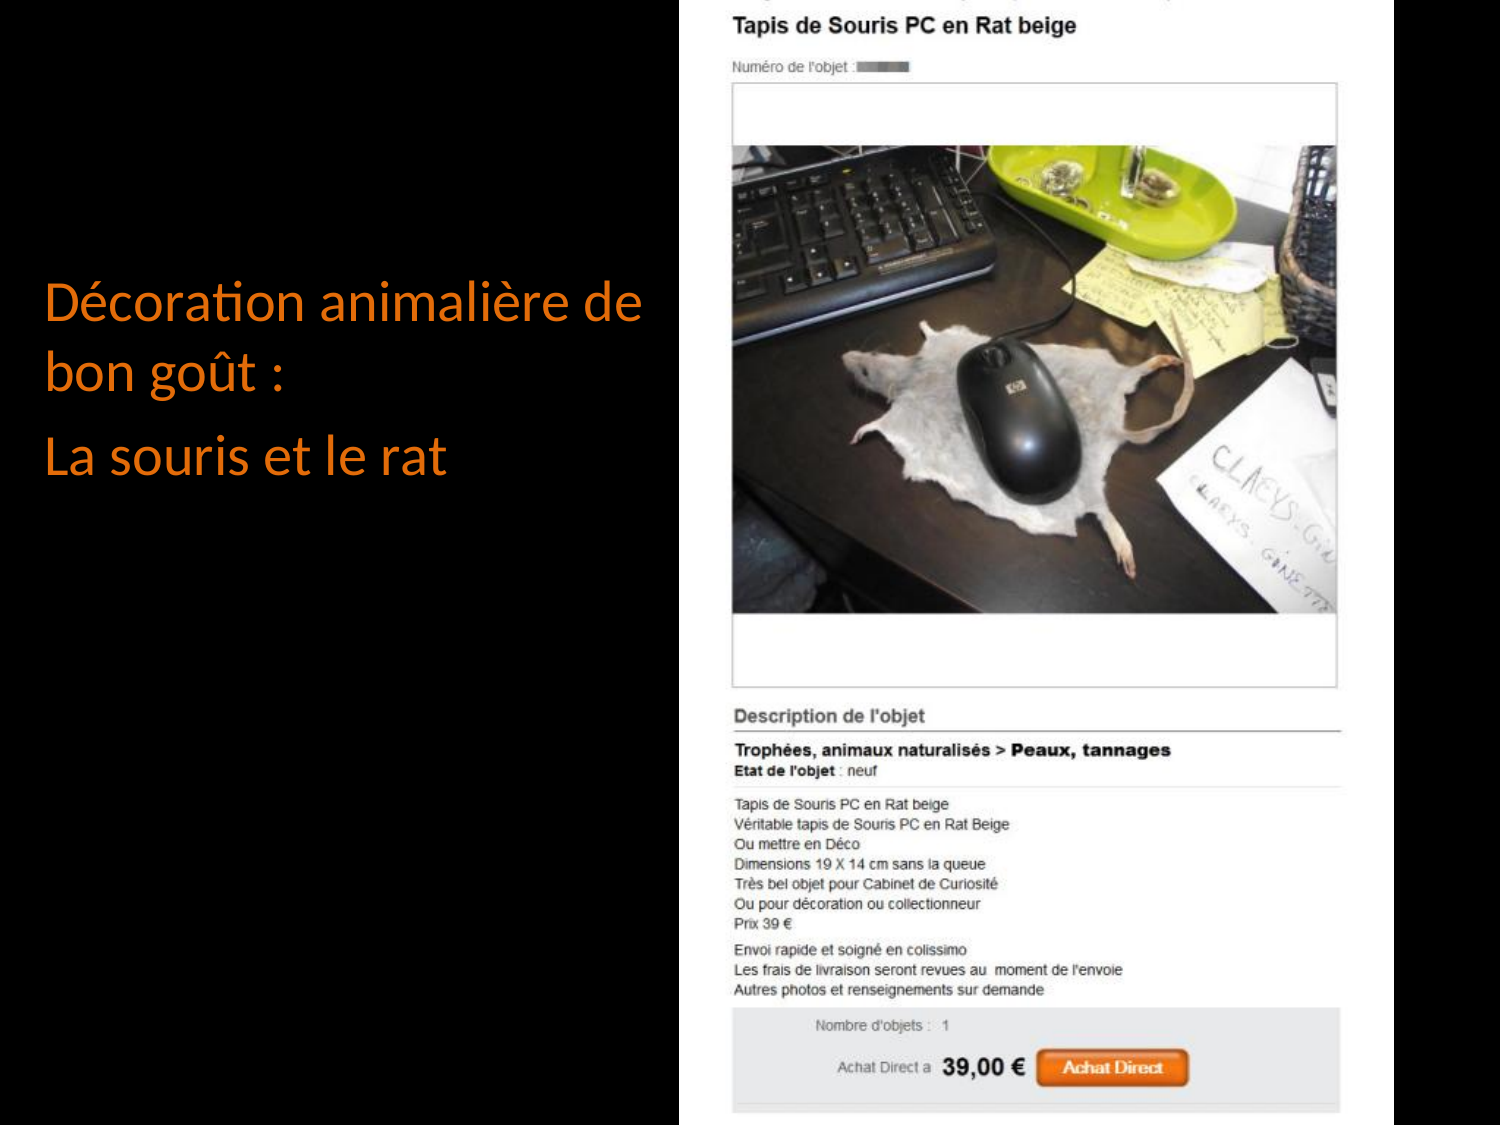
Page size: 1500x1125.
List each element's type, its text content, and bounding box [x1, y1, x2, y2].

list Décoration animalière de bon goût : La souris et le rat [29, 255, 680, 652]
picture [679, 0, 1394, 1125]
